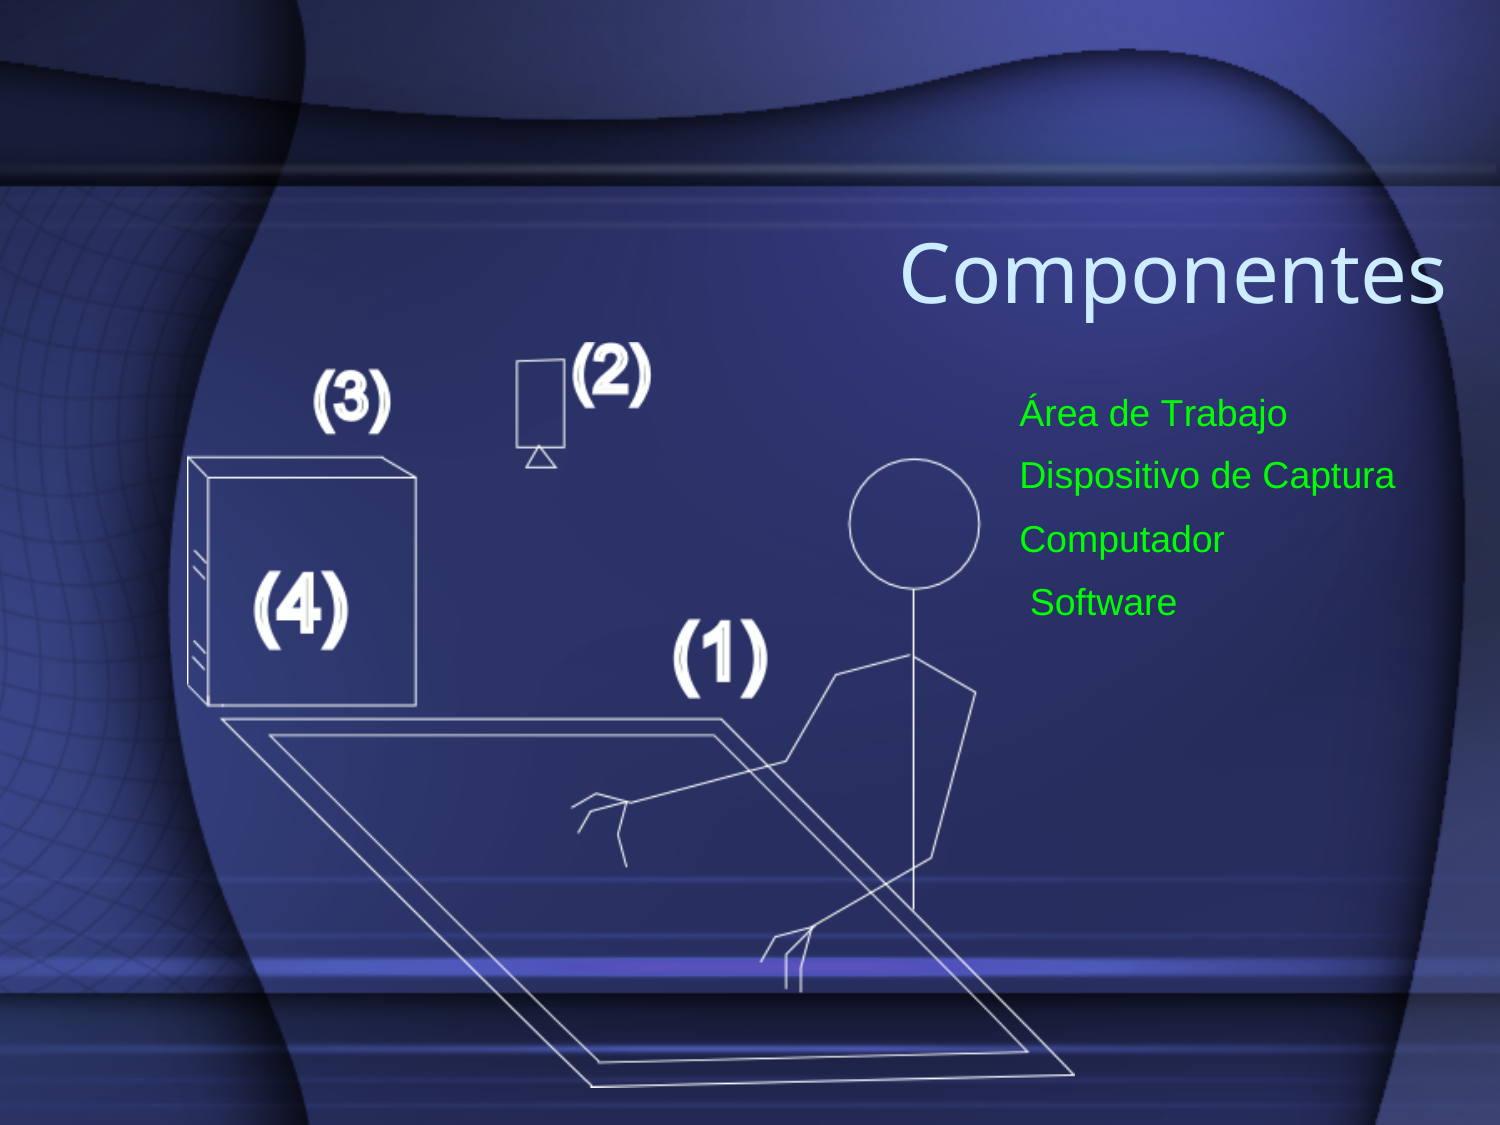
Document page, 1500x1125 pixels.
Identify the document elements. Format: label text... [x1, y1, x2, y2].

picture [0, 0, 1500, 1125]
text_box Área de Trabajo Dispositivo de Captura Computador Software [1075, 363, 1493, 650]
text_box Componentes [200, 196, 1463, 347]
